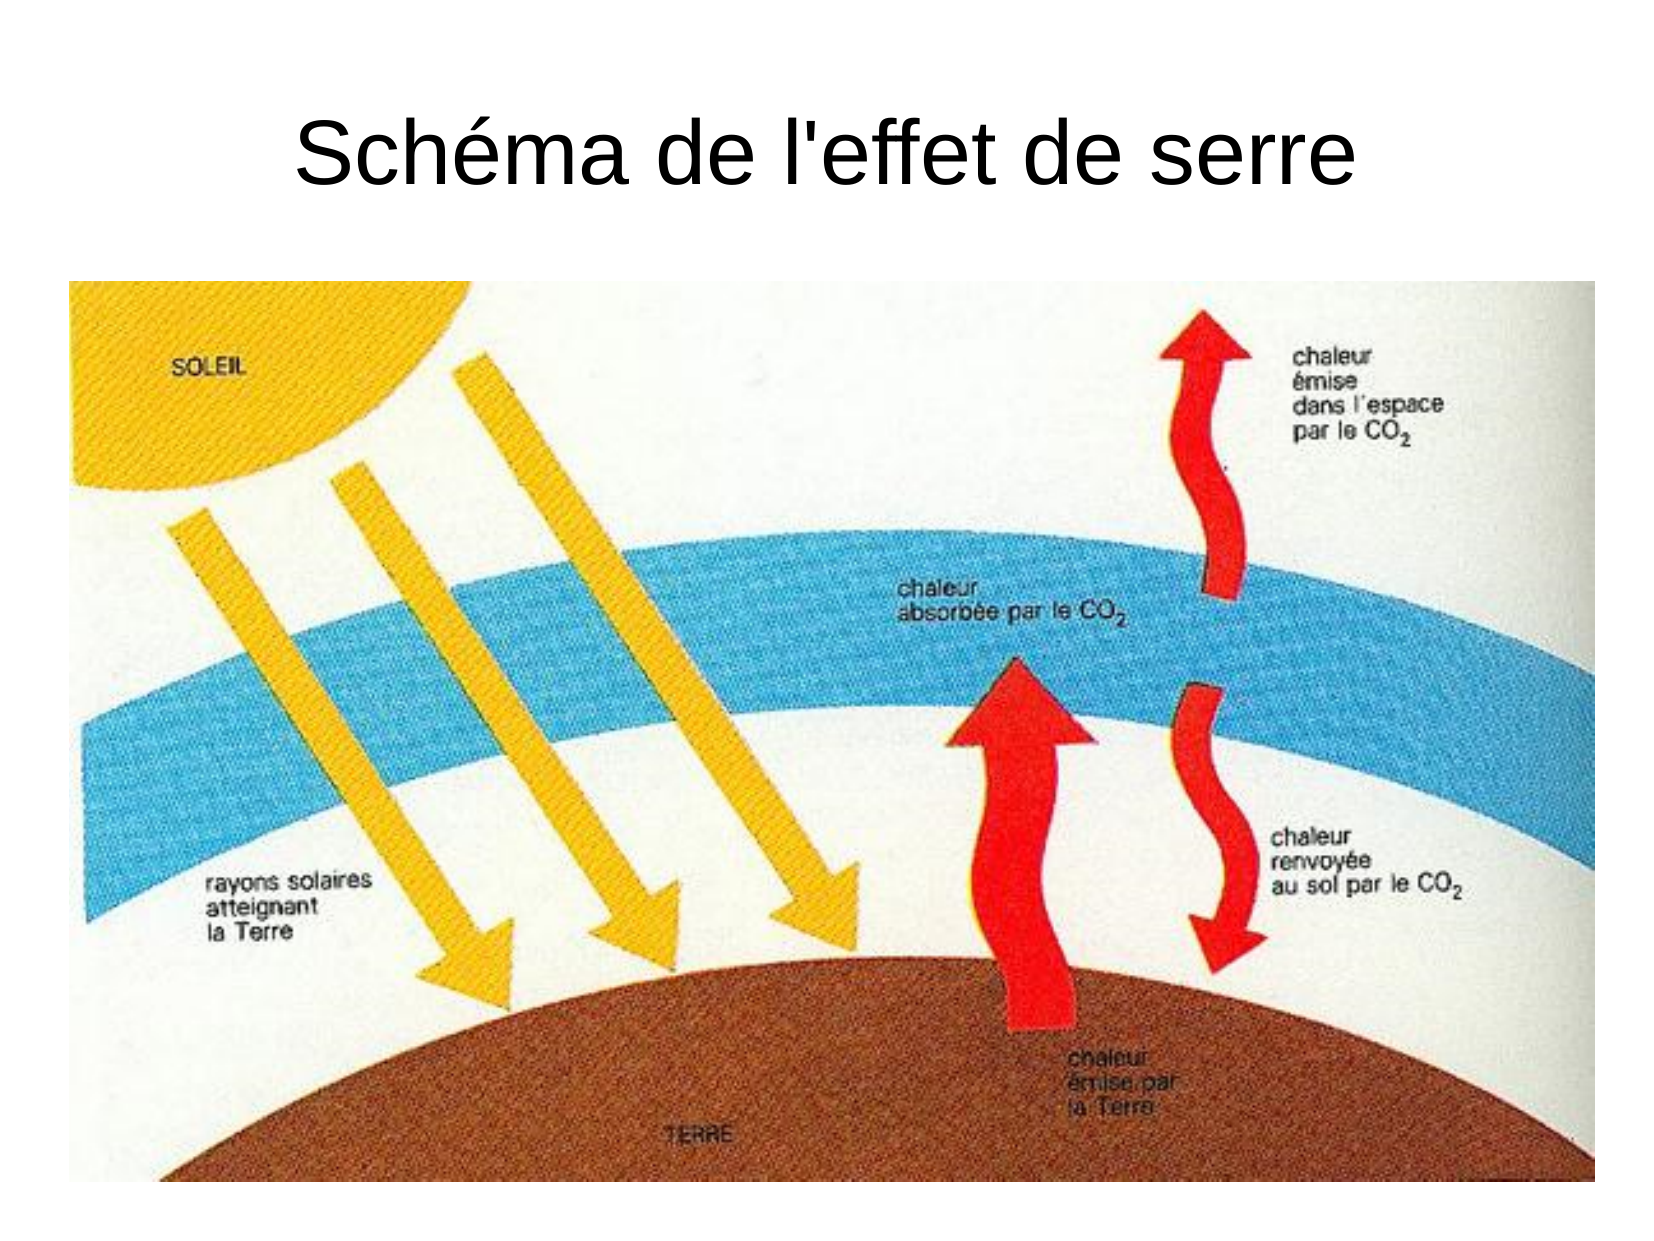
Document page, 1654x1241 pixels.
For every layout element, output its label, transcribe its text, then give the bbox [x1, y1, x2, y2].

title Schéma de l'effet de serre [82, 49, 1571, 257]
picture [69, 281, 1595, 1182]
